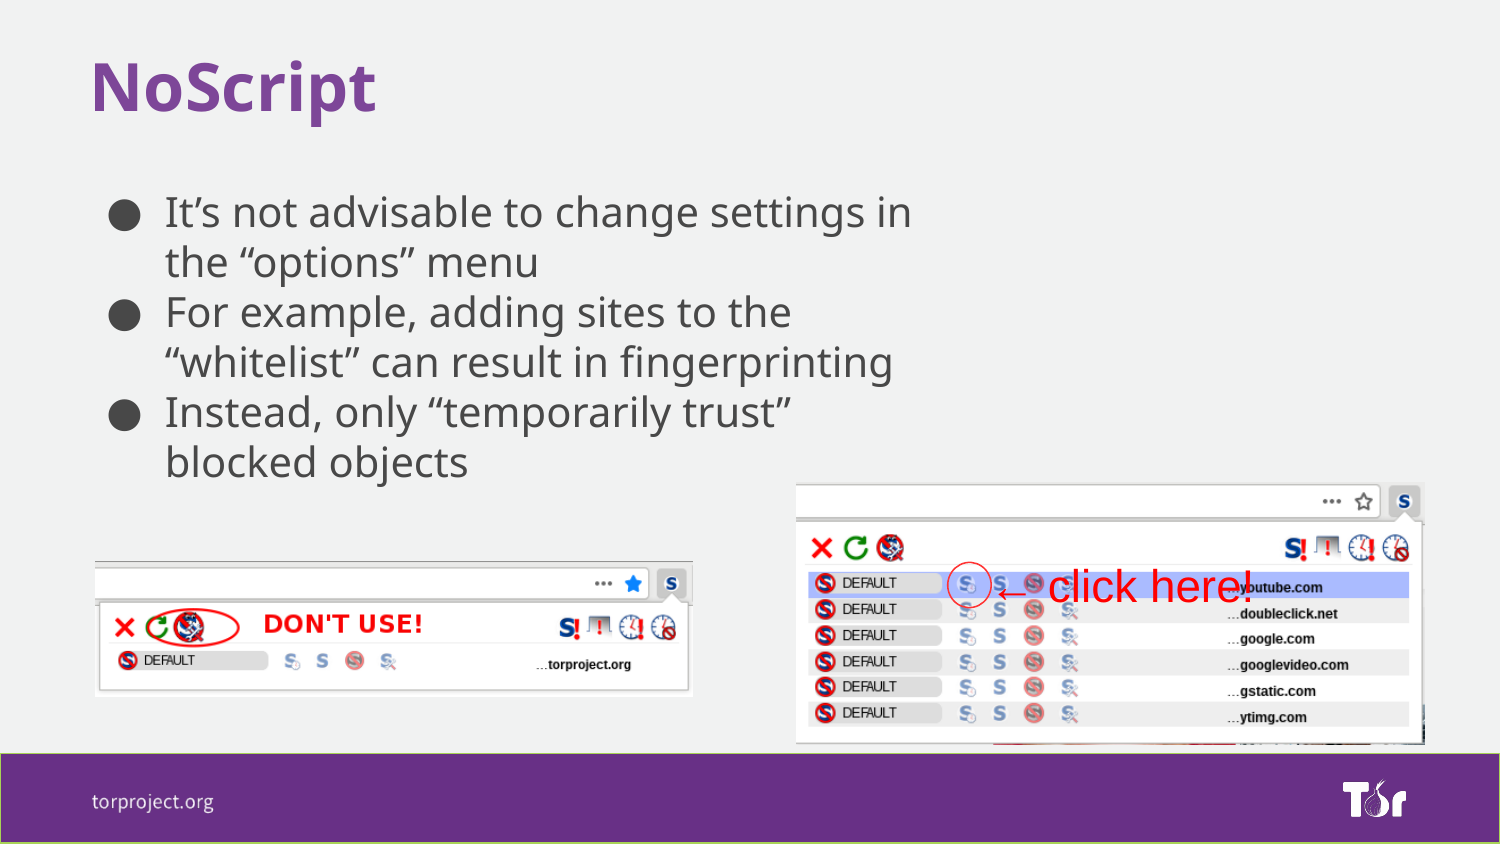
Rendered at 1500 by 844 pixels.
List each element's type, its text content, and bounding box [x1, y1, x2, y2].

text_box It’s not advisable to change settings in the “options” menu For example, adding sites to the “whitelist” can result in fingerprinting Instead, only “temporarily trust” blocked objects [74, 178, 930, 358]
text_box NoScript [74, 15, 1425, 156]
picture [796, 482, 1425, 745]
picture [1343, 778, 1406, 817]
picture [75, 780, 604, 821]
text_box ← click here! [974, 549, 1270, 616]
picture [95, 561, 693, 697]
